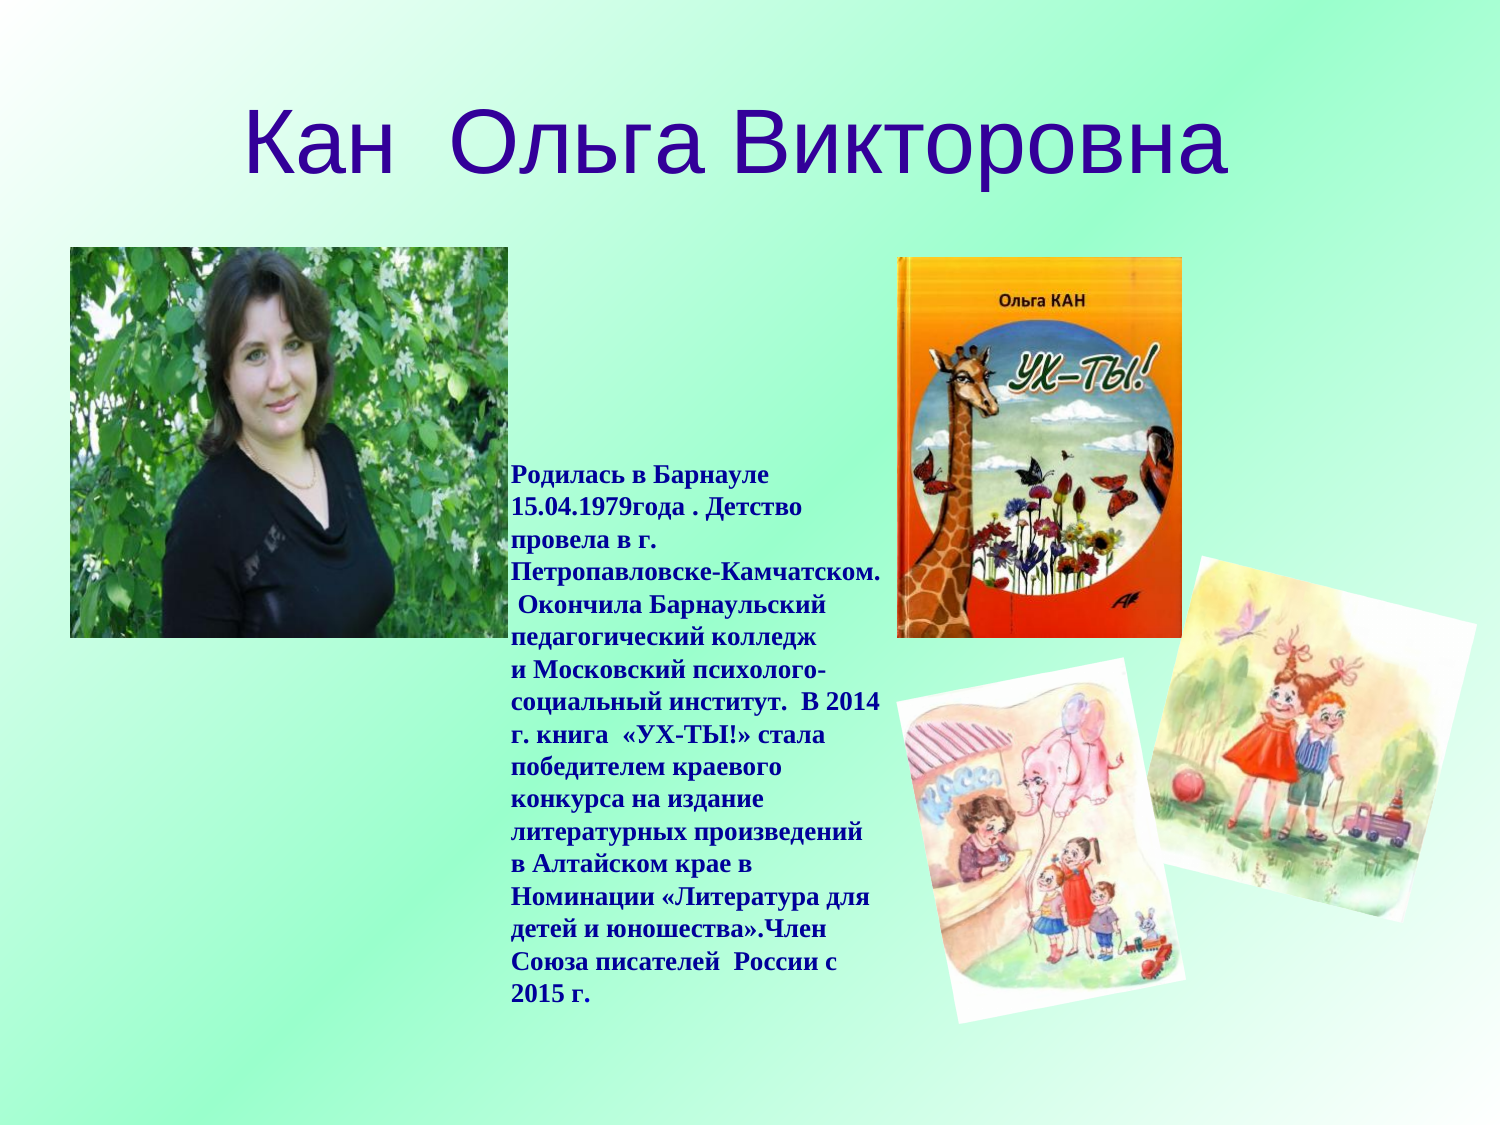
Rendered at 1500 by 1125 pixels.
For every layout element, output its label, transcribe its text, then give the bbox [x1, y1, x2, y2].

picture [70, 247, 508, 638]
picture [896, 257, 1477, 1024]
text_box Родилась в Барнауле 15.04.1979года . Детство провела в г. Петропавловске-Камчатском. Окончила Барнаульский педагогический колледж и Московский психолого-социальный институт. В 2014 г. книга «УХ-ТЫ!» стала победителем краевого конкурса на издание литературных произведений в Алтайском крае в Номинации «Литература для детей и юношества».Член Союза писателей России с 2015 г. [496, 448, 898, 1016]
title Кан Ольга Викторовна [74, 45, 1423, 230]
